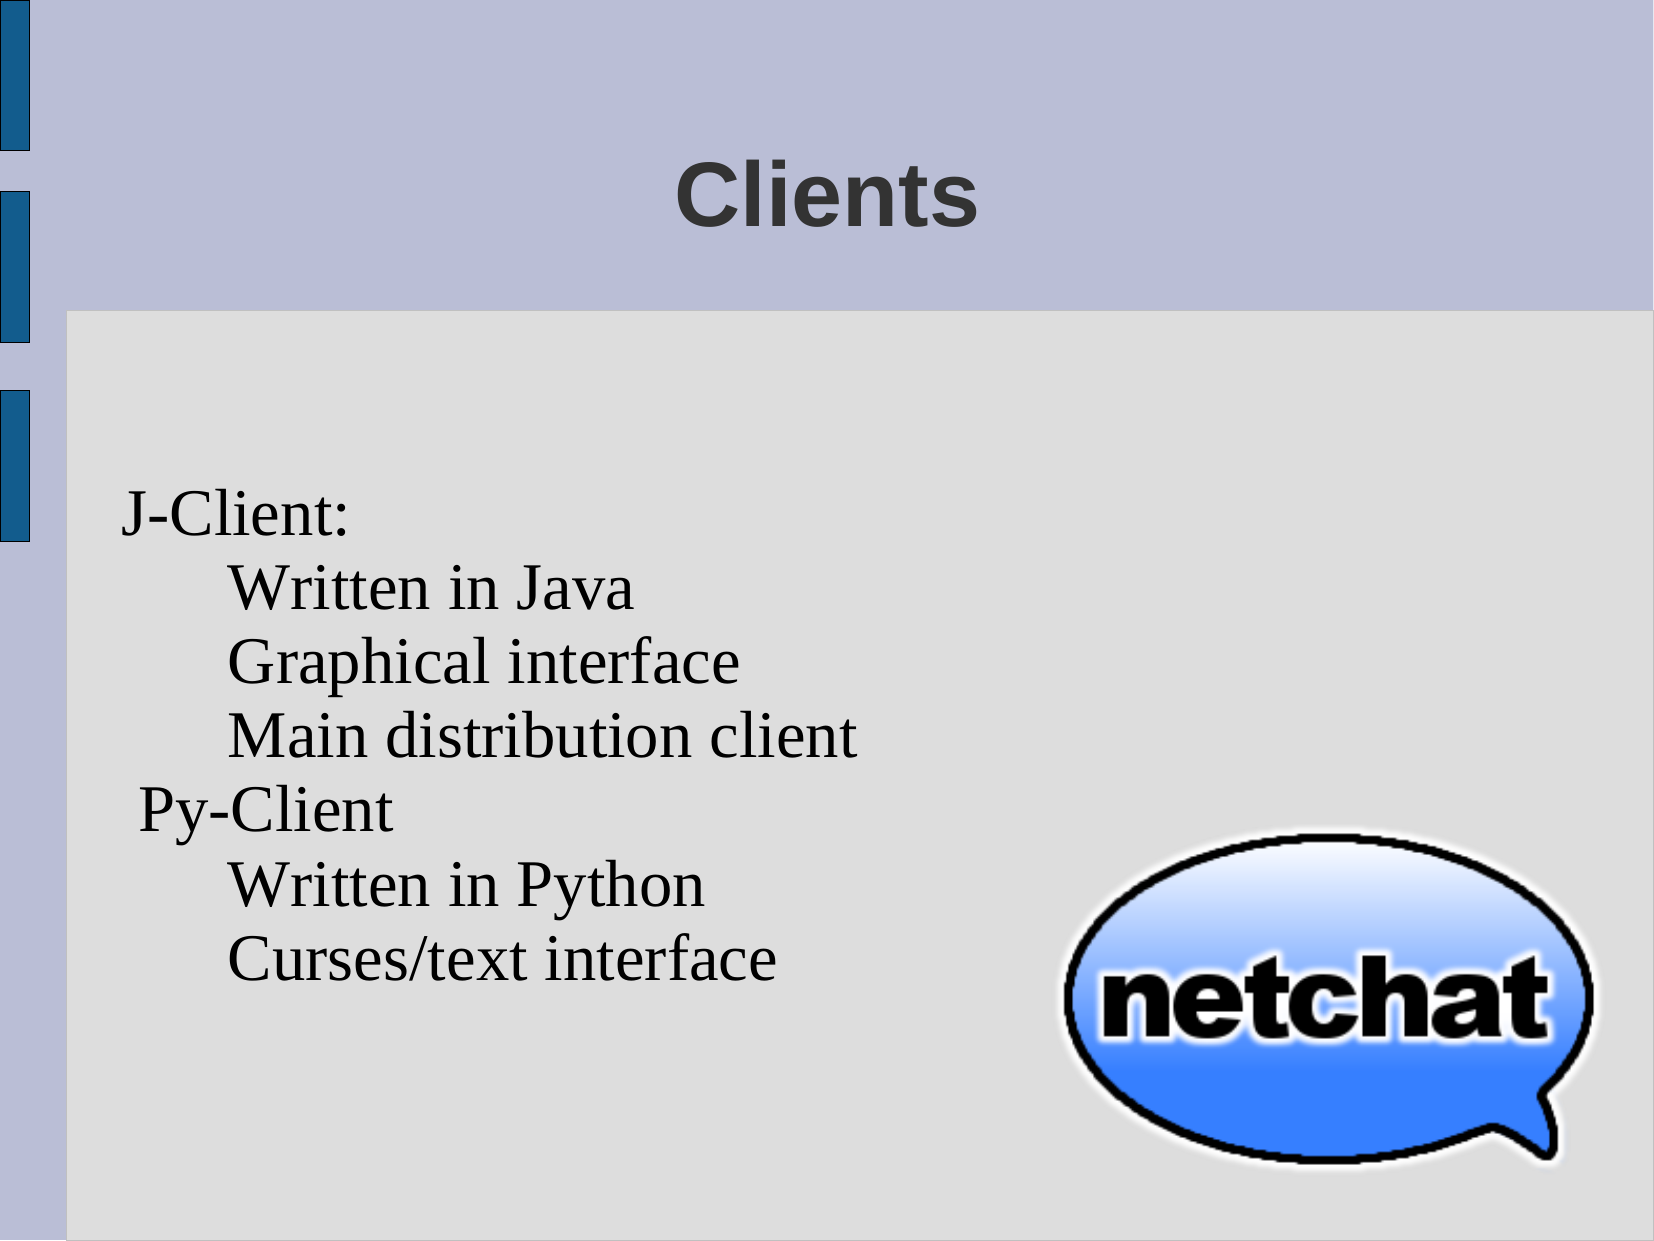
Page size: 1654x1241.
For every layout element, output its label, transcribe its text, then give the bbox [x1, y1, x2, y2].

title Clients [121, 98, 1534, 291]
subtitle J-Client: Written in Java Graphical interface Main distribution client Py-Client Written in Python Curses/text interface [121, 352, 1534, 1119]
picture [1050, 824, 1613, 1200]
